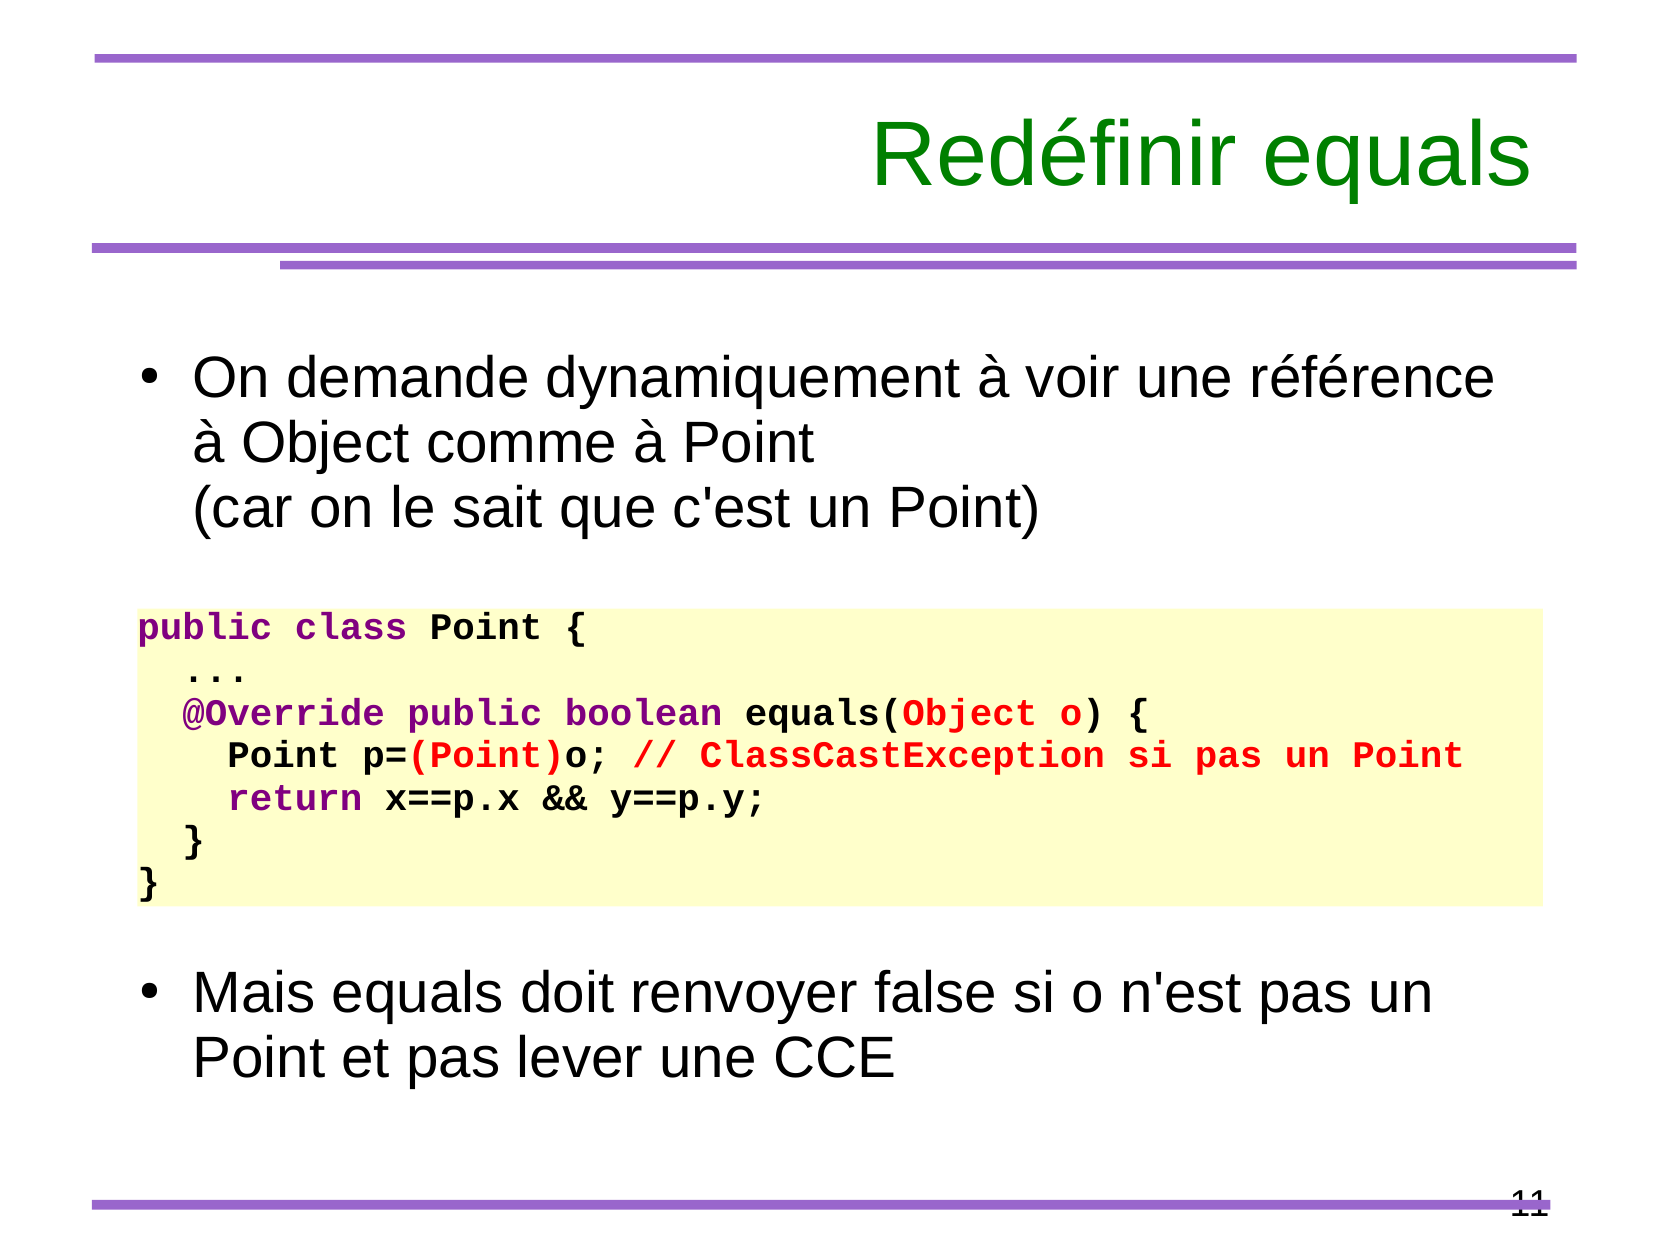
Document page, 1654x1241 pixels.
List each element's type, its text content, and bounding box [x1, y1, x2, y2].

title Redéfinir equals [121, 49, 1534, 257]
text_box public class Point { ... @Override public boolean equals(Object o) { Point p=(Point)o; // ClassCastException si pas un Point return x==p.x && y==p.y; } } [137, 608, 1543, 907]
list On demande dynamiquement à voir une référence à Object comme à Point (car on le sait que c'est un Point) Mais equals doit renvoyer false si o n'est pas un Point et pas lever une CCE [121, 344, 1534, 1090]
